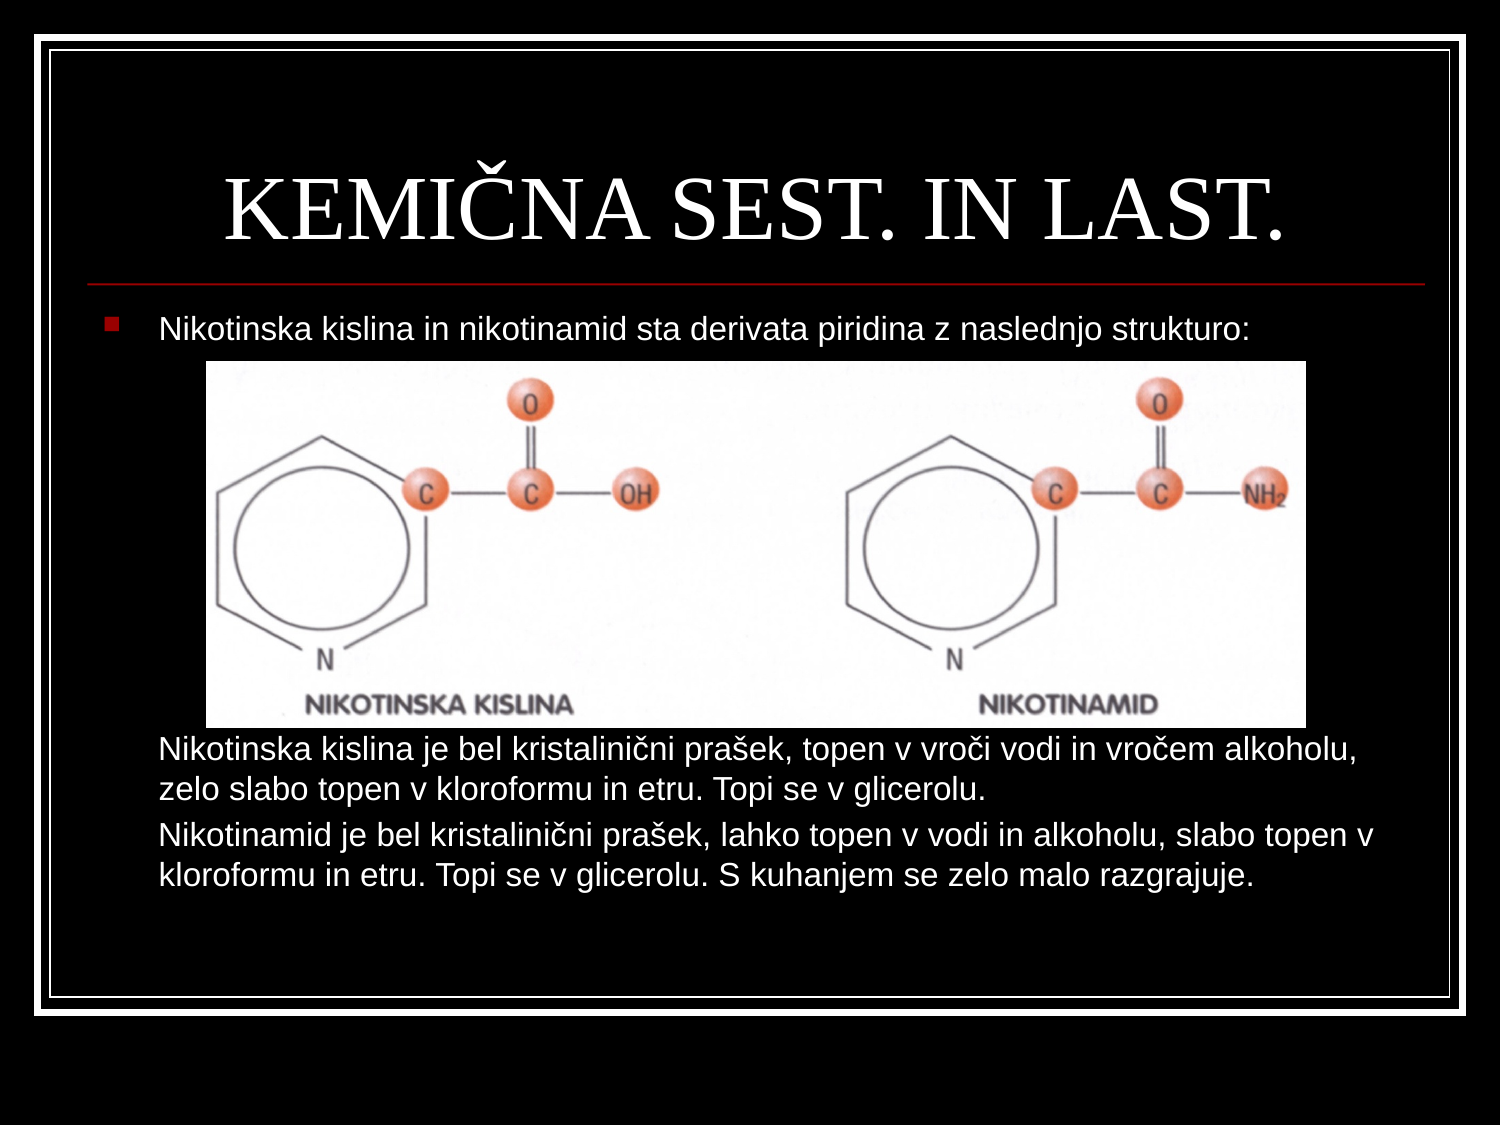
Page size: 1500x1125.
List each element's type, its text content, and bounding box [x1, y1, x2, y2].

picture [206, 361, 1306, 728]
list Nikotinska kislina in nikotinamid sta derivata piridina z naslednjo strukturo: Nikotinska kislina je bel kristalinični prašek, topen v vroči vodi in vročem alkoholu, zelo slabo topen v kloroformu in etru. Topi se v glicerolu. Nikotinamid je bel kristalinični prašek, lahko topen v vodi in alkoholu, slabo topen v kloroformu in etru. Topi se v glicerolu. S kuhanjem se zelo malo razgrajuje. [87, 299, 1425, 963]
title KEMIČNA SEST. IN LAST. [87, 77, 1425, 266]
